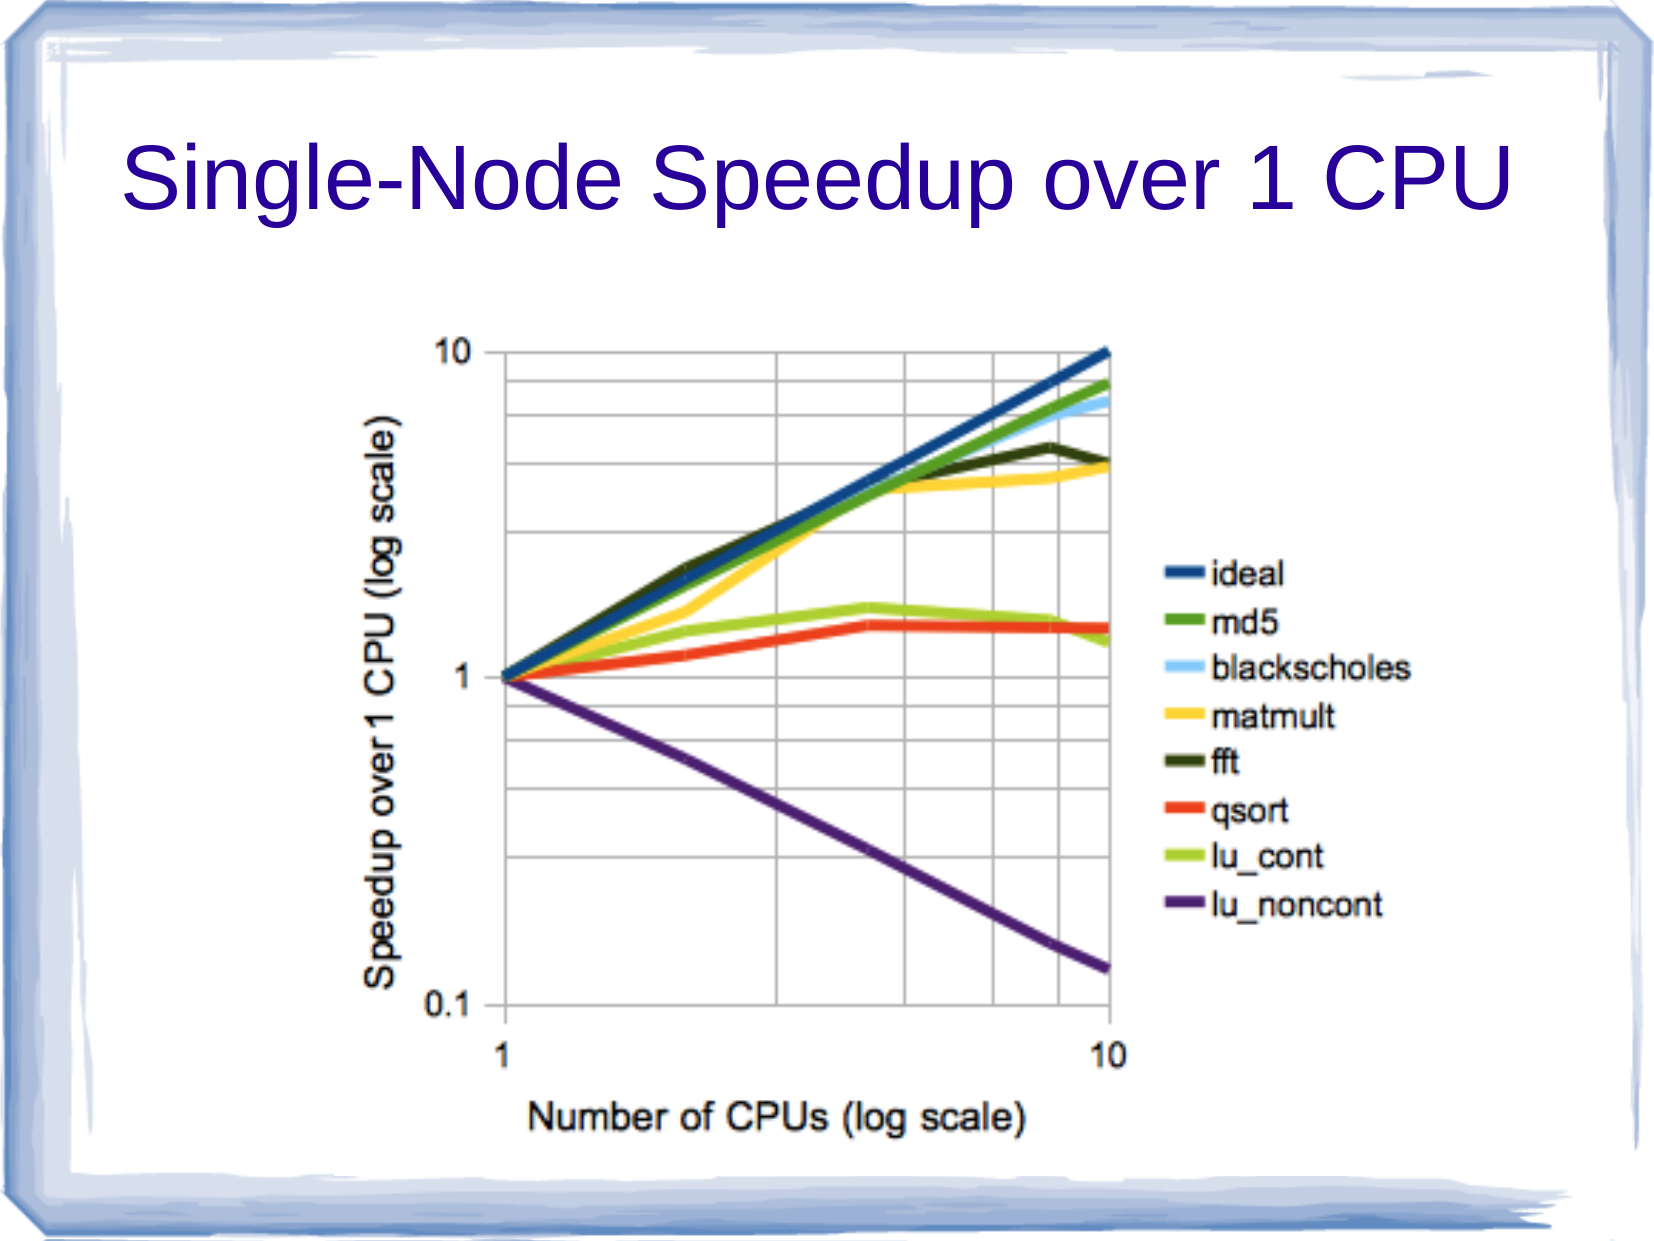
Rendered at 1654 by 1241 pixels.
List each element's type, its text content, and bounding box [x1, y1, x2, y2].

picture [0, 0, 1654, 1241]
title Single-Node Speedup over 1 CPU [75, 81, 1564, 274]
